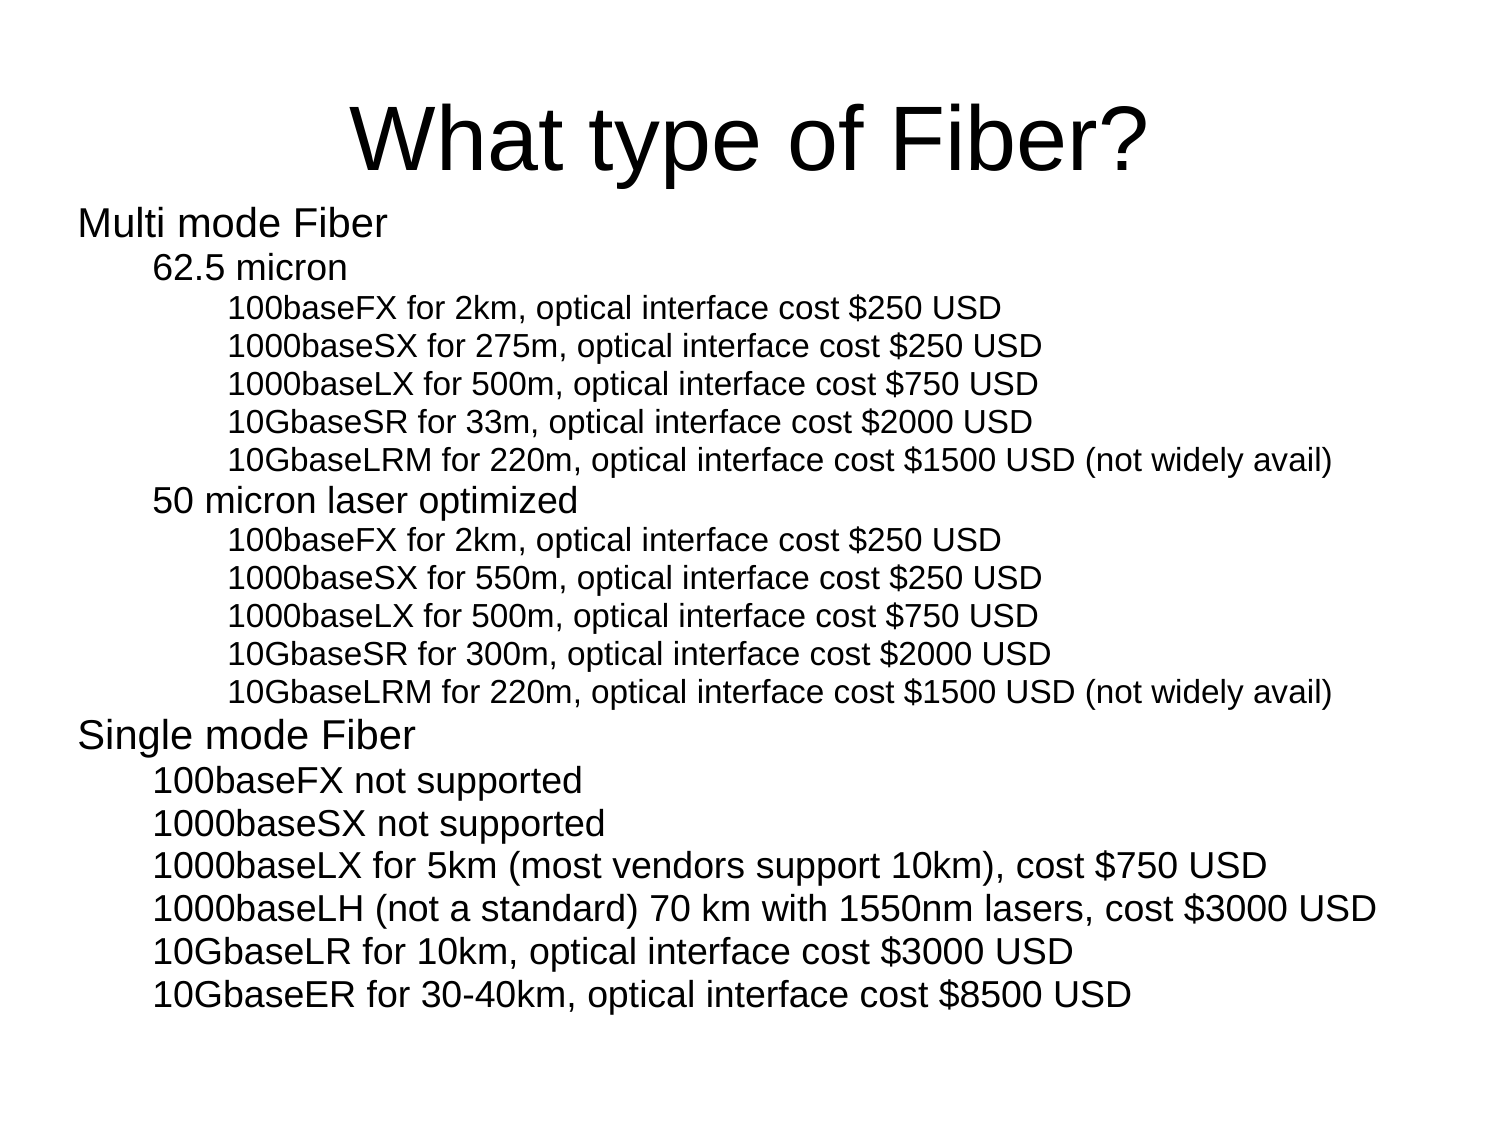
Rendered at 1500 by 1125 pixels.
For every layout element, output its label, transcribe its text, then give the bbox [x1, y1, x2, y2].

list Multi mode Fiber 62.5 micron 100baseFX for 2km, optical interface cost $250 USD 1000baseSX for 275m, optical interface cost $250 USD 1000baseLX for 500m, optical interface cost $750 USD 10GbaseSR for 33m, optical interface cost $2000 USD 10GbaseLRM for 220m, optical interface cost $1500 USD (not widely avail) 50 micron laser optimized 100baseFX for 2km, optical interface cost $250 USD 1000baseSX for 550m, optical interface cost $250 USD 1000baseLX for 500m, optical interface cost $750 USD 10GbaseSR for 300m, optical interface cost $2000 USD 10GbaseLRM for 220m, optical interface cost $1500 USD (not widely avail) Single mode Fiber 100baseFX not supported 1000baseSX not supported 1000baseLX for 5km (most vendors support 10km), cost $750 USD 1000baseLH (not a standard) 70 km with 1550nm lasers, cost $3000 USD 10GbaseLR for 10km, optical interface cost $3000 USD 10GbaseER for 30-40km, optical interface cost $8500 USD [62, 199, 1450, 1070]
title What type of Fiber? [75, 45, 1426, 199]
